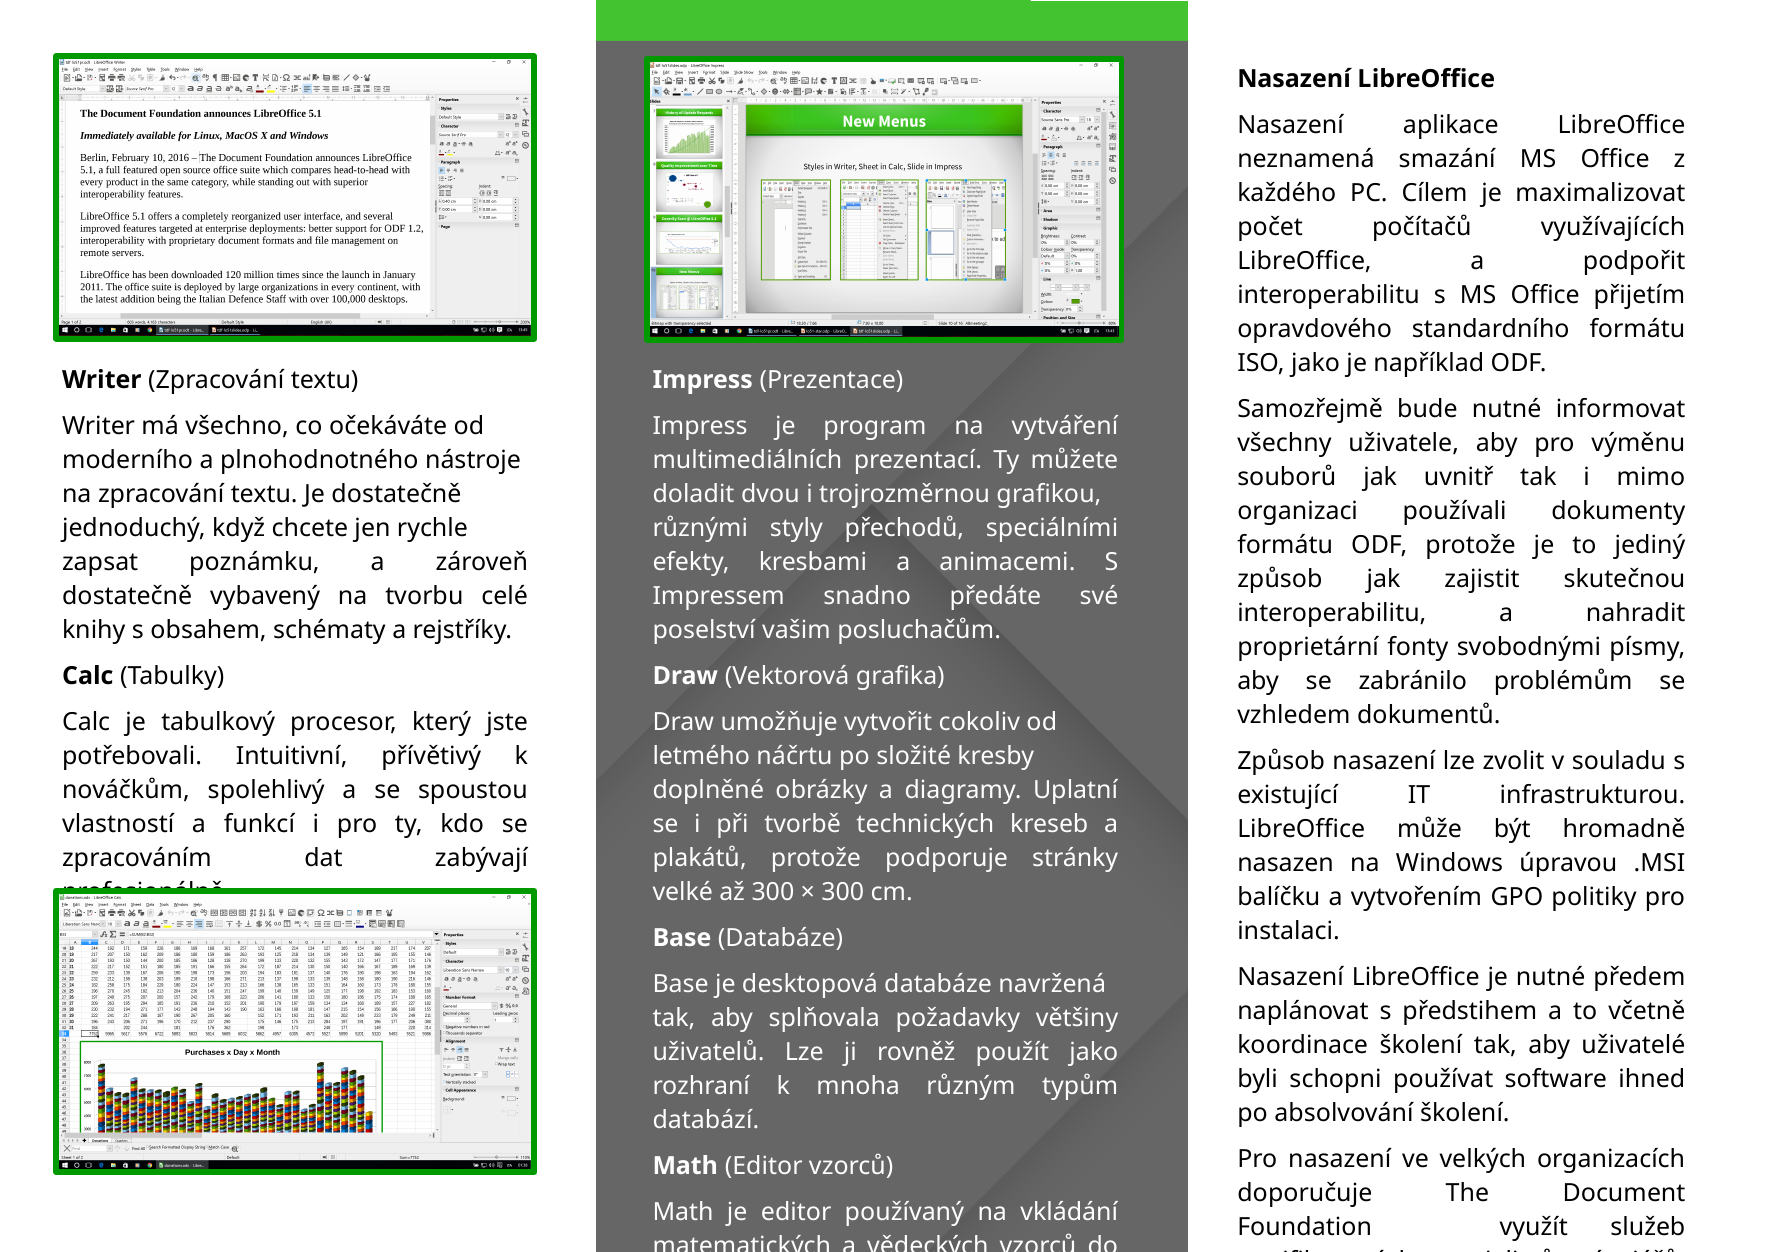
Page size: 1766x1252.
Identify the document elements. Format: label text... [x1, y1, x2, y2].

picture [977, 1242, 984, 1252]
text_box Impress (Prezentace) Impress je program na vytváření multimediálních prezentací. Ty můžete doladit dvou i trojrozměrnou grafikou, různými styly přechodů, speciálními efekty, kresbami a animacemi. S Impressem snadno předáte své poselství vašim posluchačům. Draw (Vektorová grafika) Draw umožňuje vytvořit cokoliv od letmého náčrtu po složité kresby doplněné obrázky a diagramy. Uplatní se i při tvorbě technických kreseb a plakátů, protože podporuje stránky velké až 300 × 300 cm. Base (Databáze) Base je desktopová databáze navržená tak, aby splňovala požadavky většiny uživatelů. Lze ji rovněž použít jako rozhraní k mnoha různým typům databází. Math (Editor vzorců) Math je editor používaný na vkládání matematických a vědeckých vzorců do tabulek, textových dokumentů, prezentací a kreseb. [637, 354, 1134, 1210]
picture [656, 1242, 663, 1252]
picture [1091, 1242, 1098, 1252]
text_box Nasazení LibreOffice Nasazení aplikace LibreOffice neznamená smazání MS Office z každého PC. Cílem je maximalizovat počet počítačů využívajících LibreOffice, a podpořit interoperabilitu s MS Office přijetím opravdového standardního formátu ISO, jako je například ODF. Samozřejmě bude nutné informovat všechny uživatele, aby pro výměnu souborů jak uvnitř tak i mimo organizaci používali dokumenty formátu ODF, protože je to jediný způsob jak zajistit skutečnou interoperabilitu, a nahradit proprietární fonty svobodnými písmy, aby se zabránilo problémům se vzhledem dokumentů. Způsob nasazení lze zvolit v souladu s existující IT infrastrukturou. LibreOffice může být hromadně nasazen na Windows úpravou .MSI balíčku a vytvořením GPO politiky pro instalaci. Nasazení LibreOffice je nutné předem naplánovat s předstihem a to včetně koordinace školení tak, aby uživatelé byli schopni používat software ihned po absolvování školení. Pro nasazení ve velkých organizacích doporučuje The Document Foundation využít služeb certifikovaných specialistů: vývojářů, nabízejících Level 3 podporu, specialistů na migraci a školitelů. Seznam certifikovaných specialistů je dostupný na stránkách The Document Foundation. [1222, 53, 1701, 1252]
picture [596, 0, 1188, 1252]
picture [819, 1242, 826, 1252]
text_box Writer (Zpracování textu) Writer má všechno, co očekáváte od moderního a plnohodnotného nástroje na zpracování textu. Je dostatečně jednoduchý, když chcete jen rychle zapsat poznámku, a zároveň dostatečně vybavený na tvorbu celé knihy s obsahem, schématy a rejstříky. Calc (Tabulky) Calc je tabulkový procesor, který jste potřebovali. Intuitivní, přívětivý k nováčkům, spolehlivý a se spoustou vlastností a funkcí i pro ty, kdo se zpracováním dat zabývají profesionálně. [47, 354, 544, 895]
picture [716, 1242, 723, 1252]
picture [1106, 1242, 1113, 1252]
picture [1028, 1242, 1035, 1252]
picture [59, 893, 532, 1170]
picture [59, 59, 532, 336]
picture [725, 1242, 731, 1252]
picture [897, 1242, 904, 1252]
picture [665, 1242, 671, 1252]
